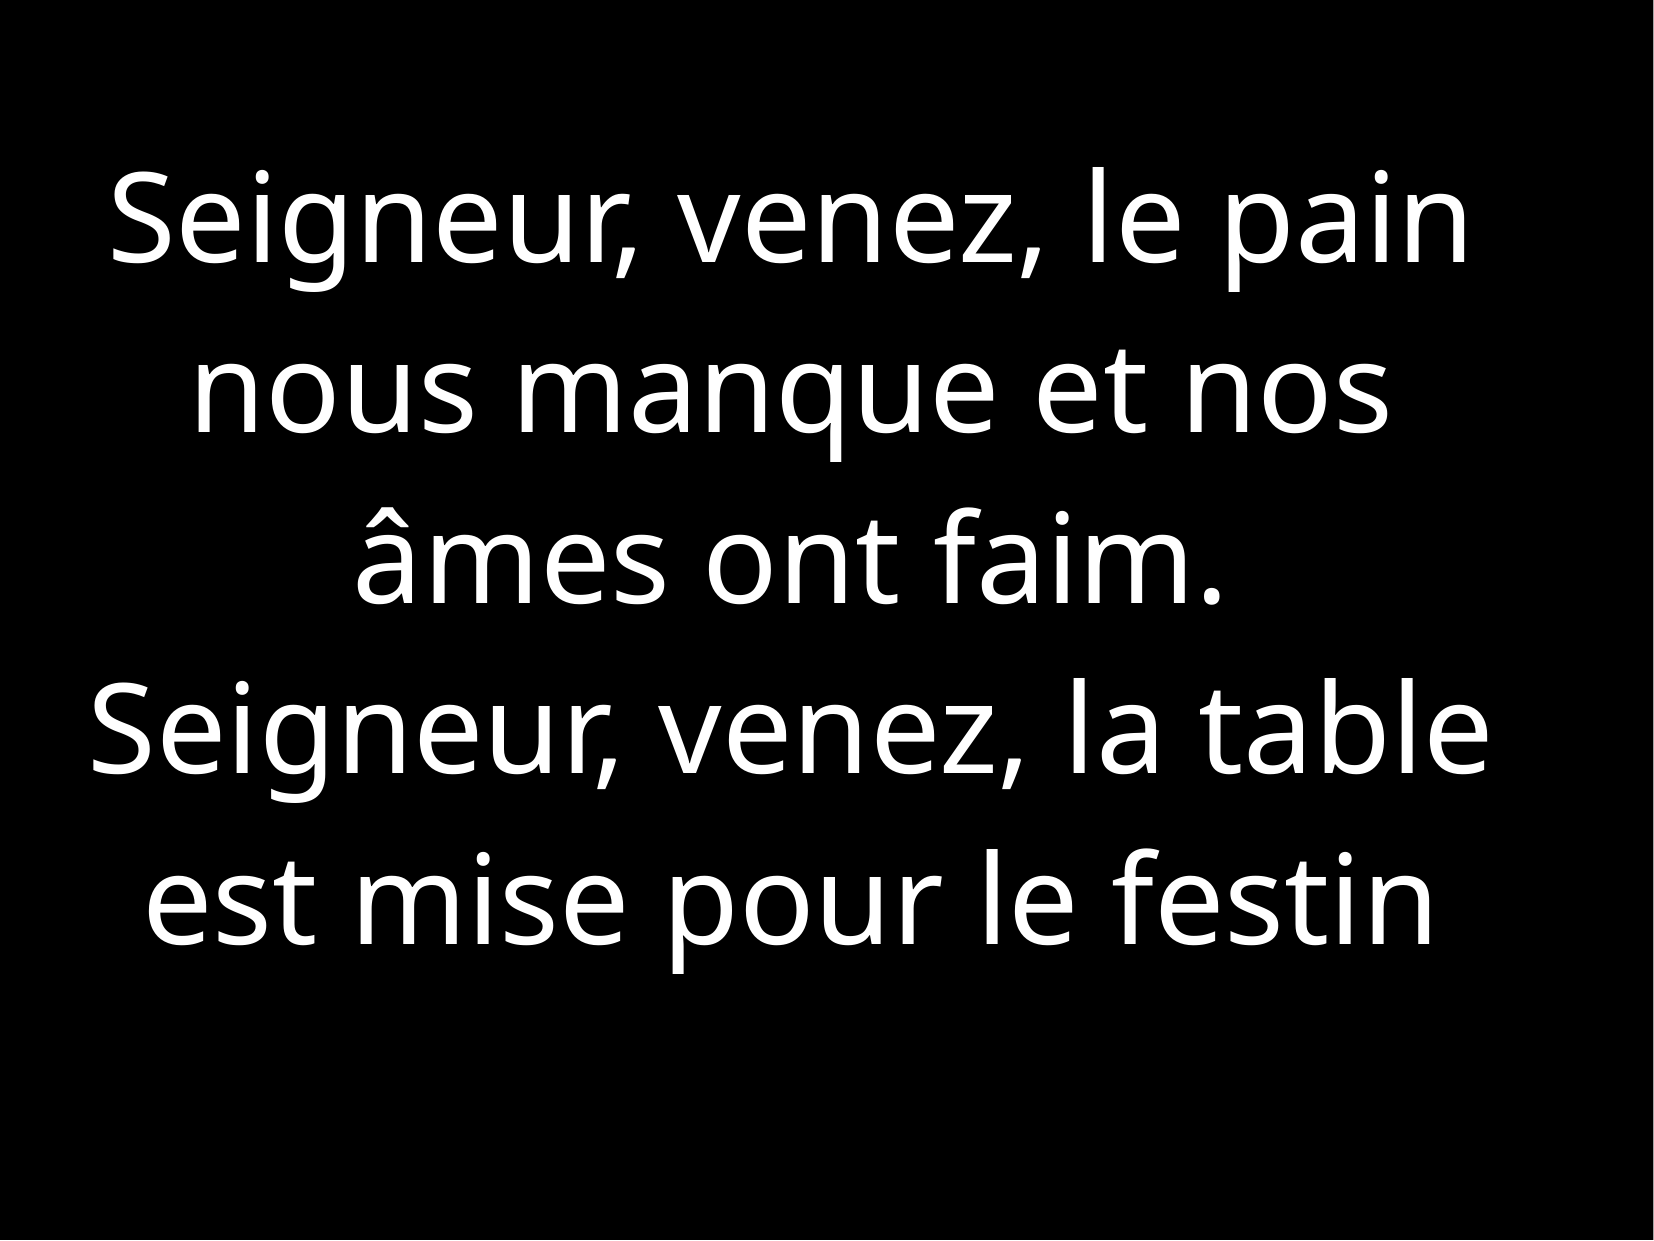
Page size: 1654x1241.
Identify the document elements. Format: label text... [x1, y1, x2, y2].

subtitle Seigneur, venez, le pain nous manque et nos âmes ont faim. Seigneur, venez, la table est mise pour le festin [47, 28, 1536, 1241]
